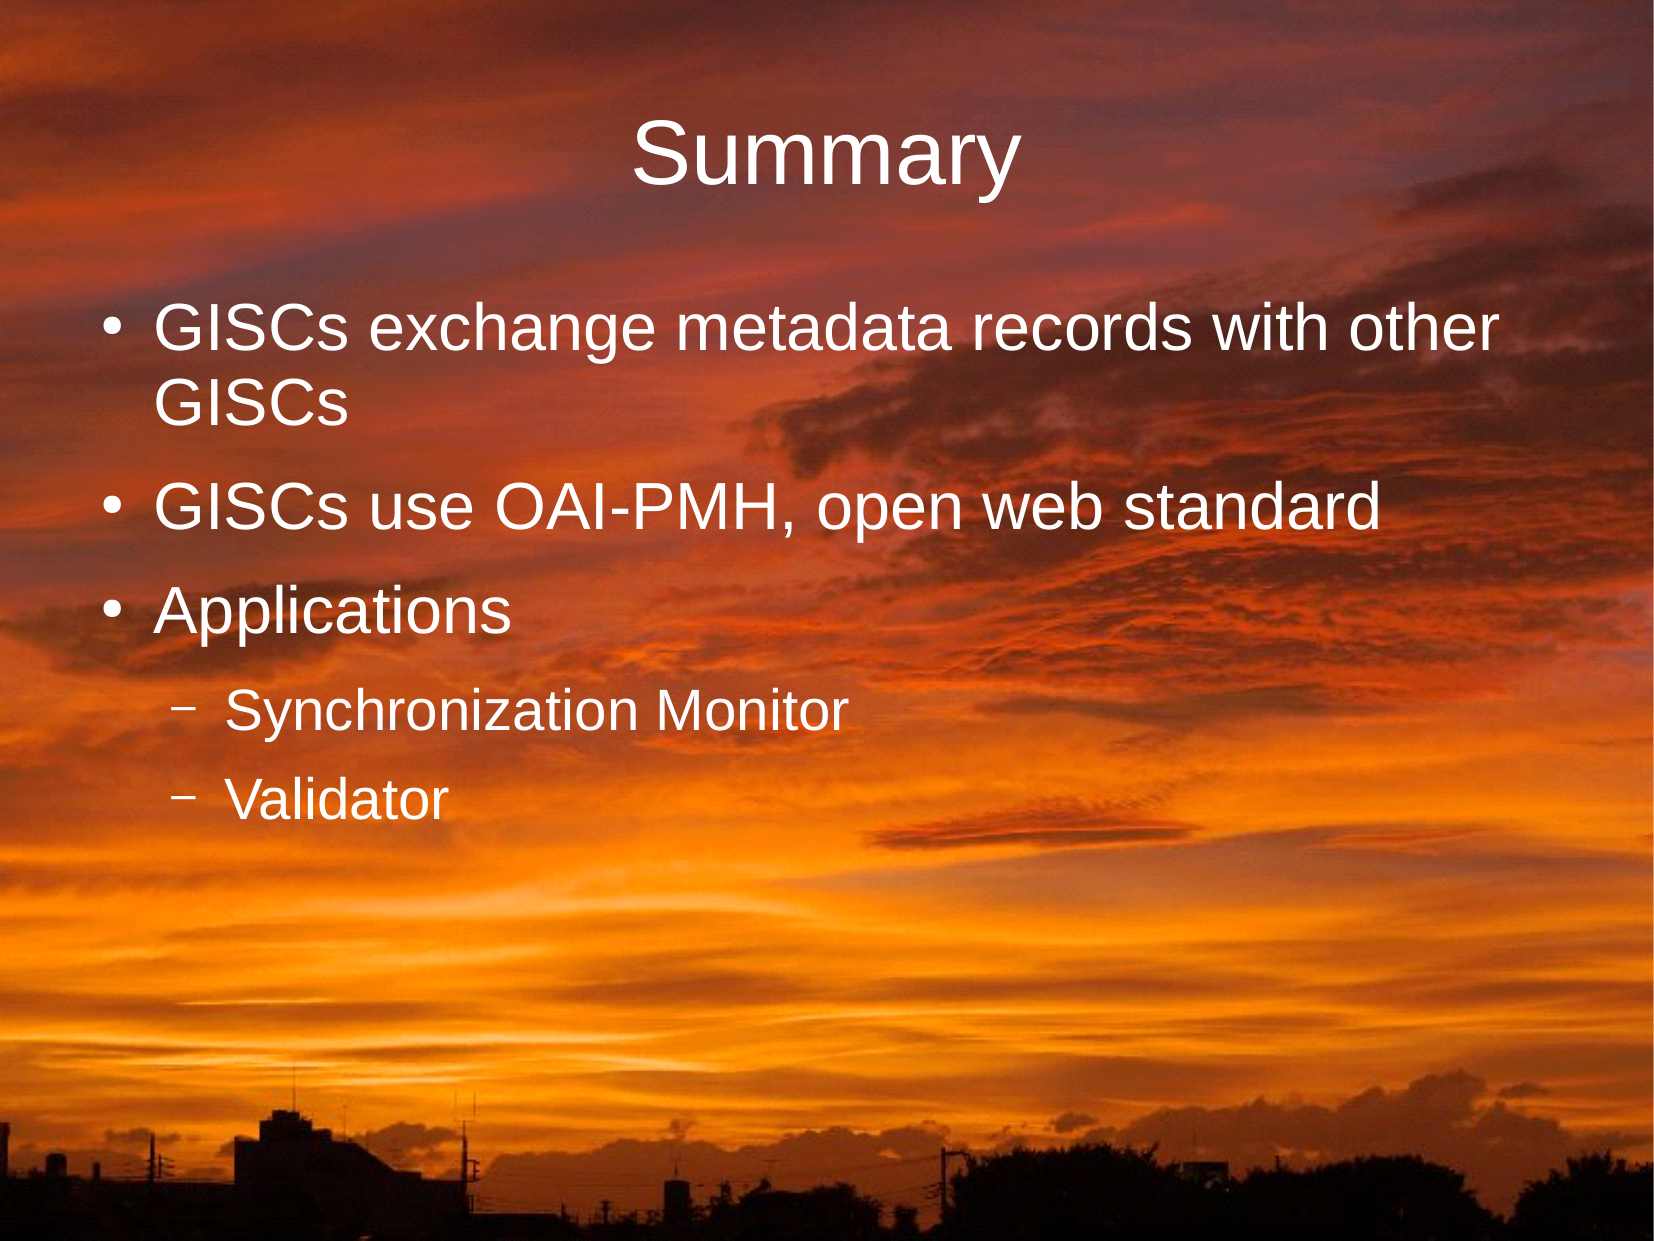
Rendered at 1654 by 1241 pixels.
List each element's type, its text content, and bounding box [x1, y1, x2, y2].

title Summary [82, 49, 1571, 257]
picture [0, 0, 1654, 1241]
list GISCs exchange metadata records with other GISCs GISCs use OAI-PMH, open web standard Applications Synchronization Monitor Validator [82, 290, 1571, 1010]
